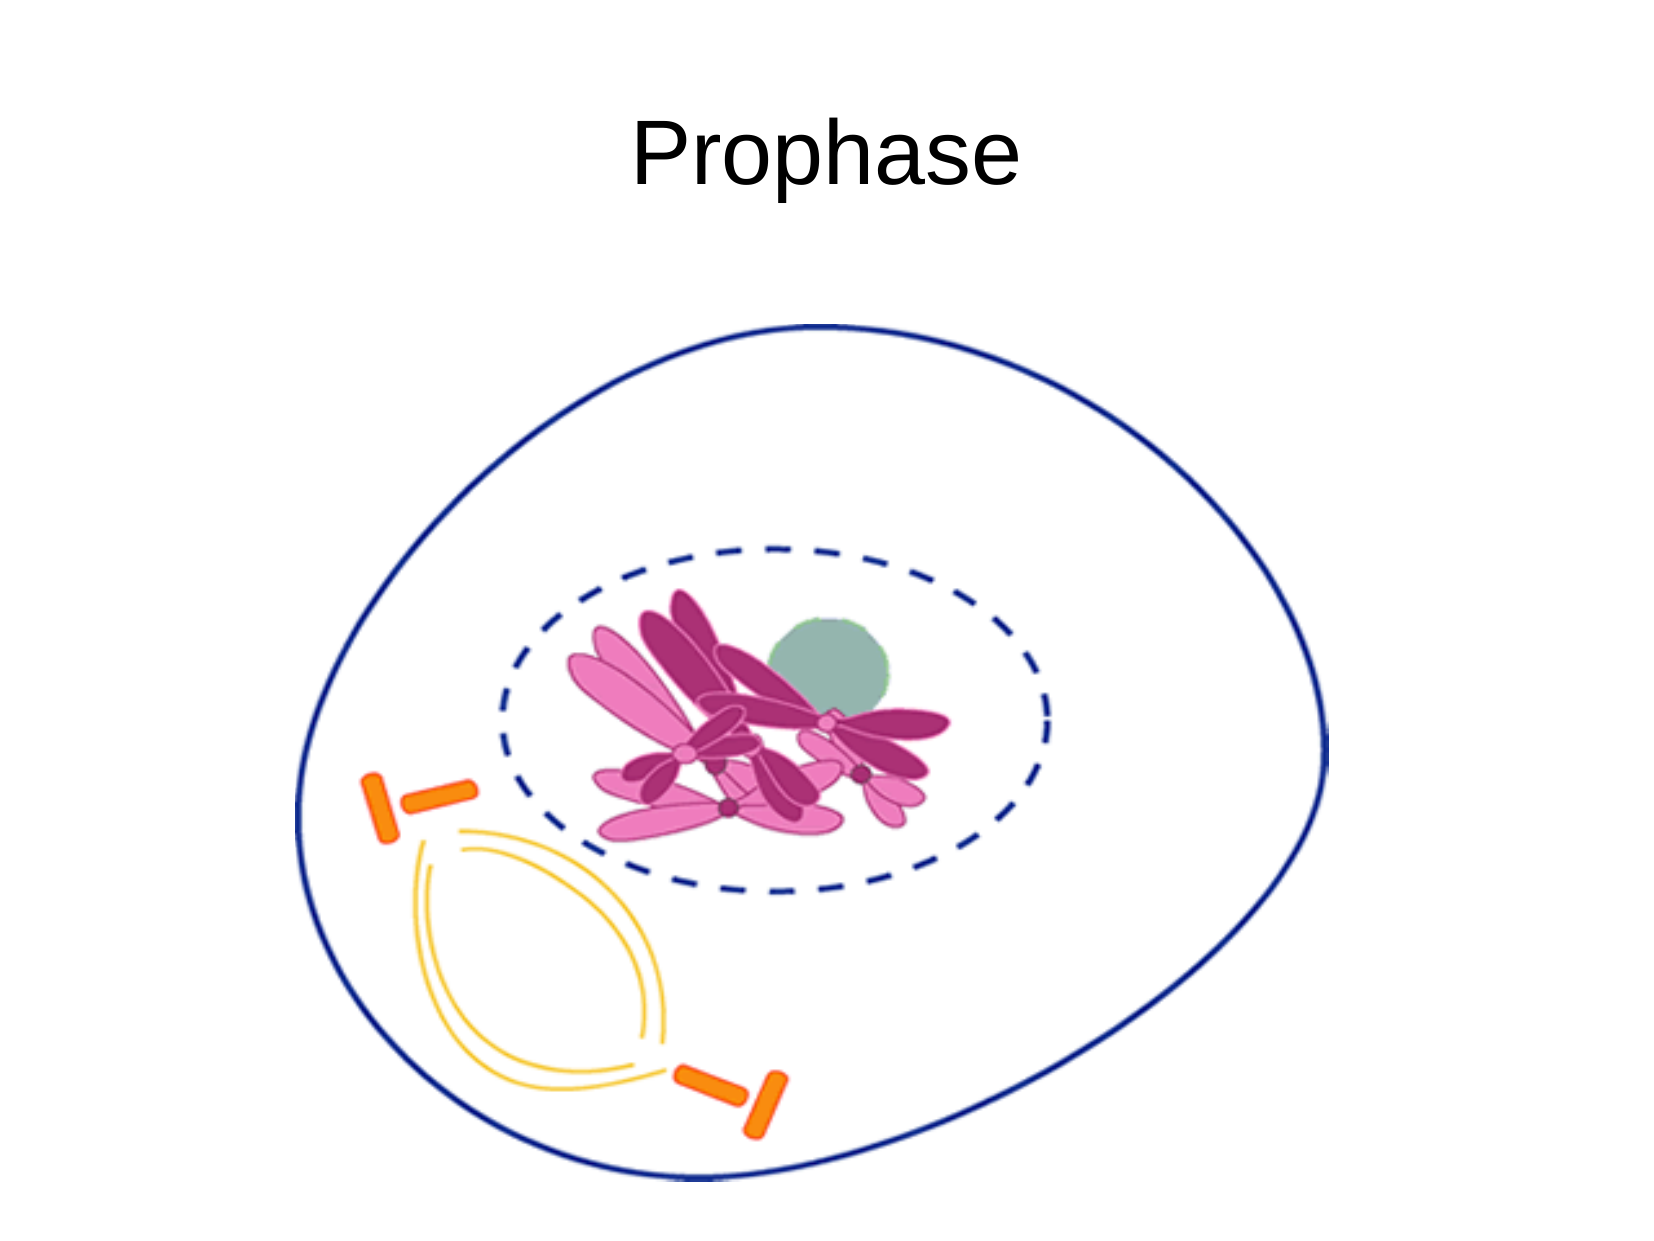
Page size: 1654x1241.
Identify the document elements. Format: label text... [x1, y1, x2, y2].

picture [295, 324, 1329, 1182]
title Prophase [82, 49, 1571, 257]
